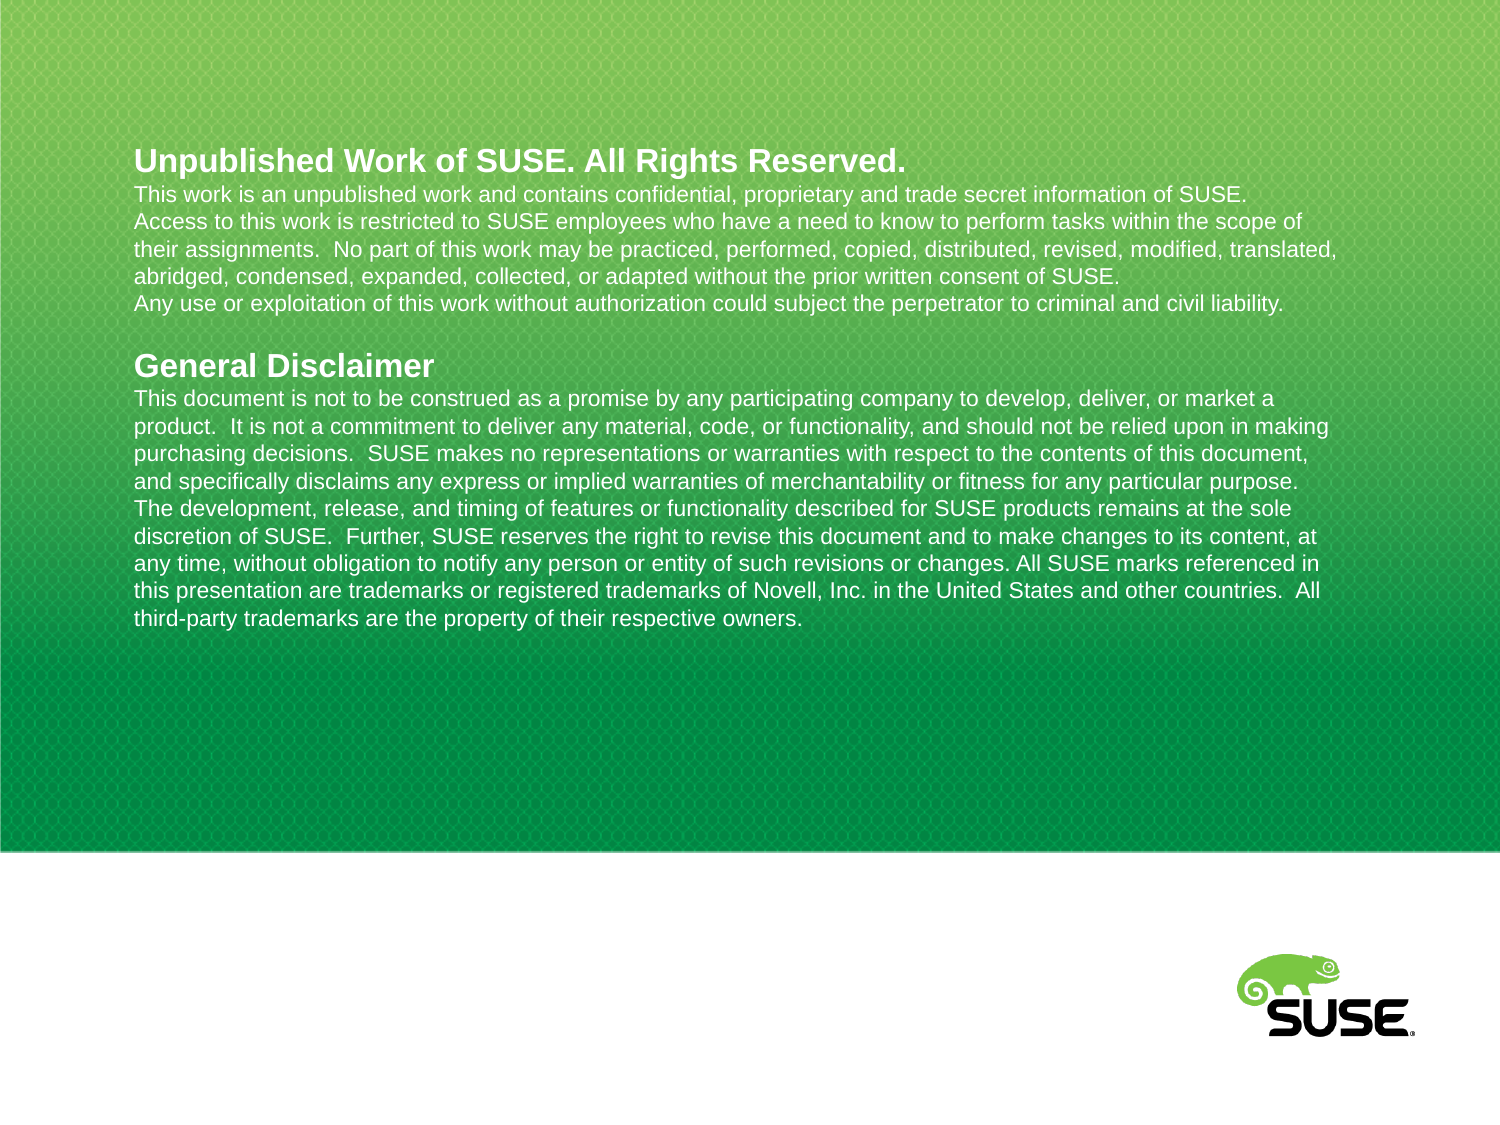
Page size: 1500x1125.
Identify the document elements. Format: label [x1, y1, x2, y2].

picture [1237, 954, 1415, 1037]
picture [0, 0, 1500, 853]
